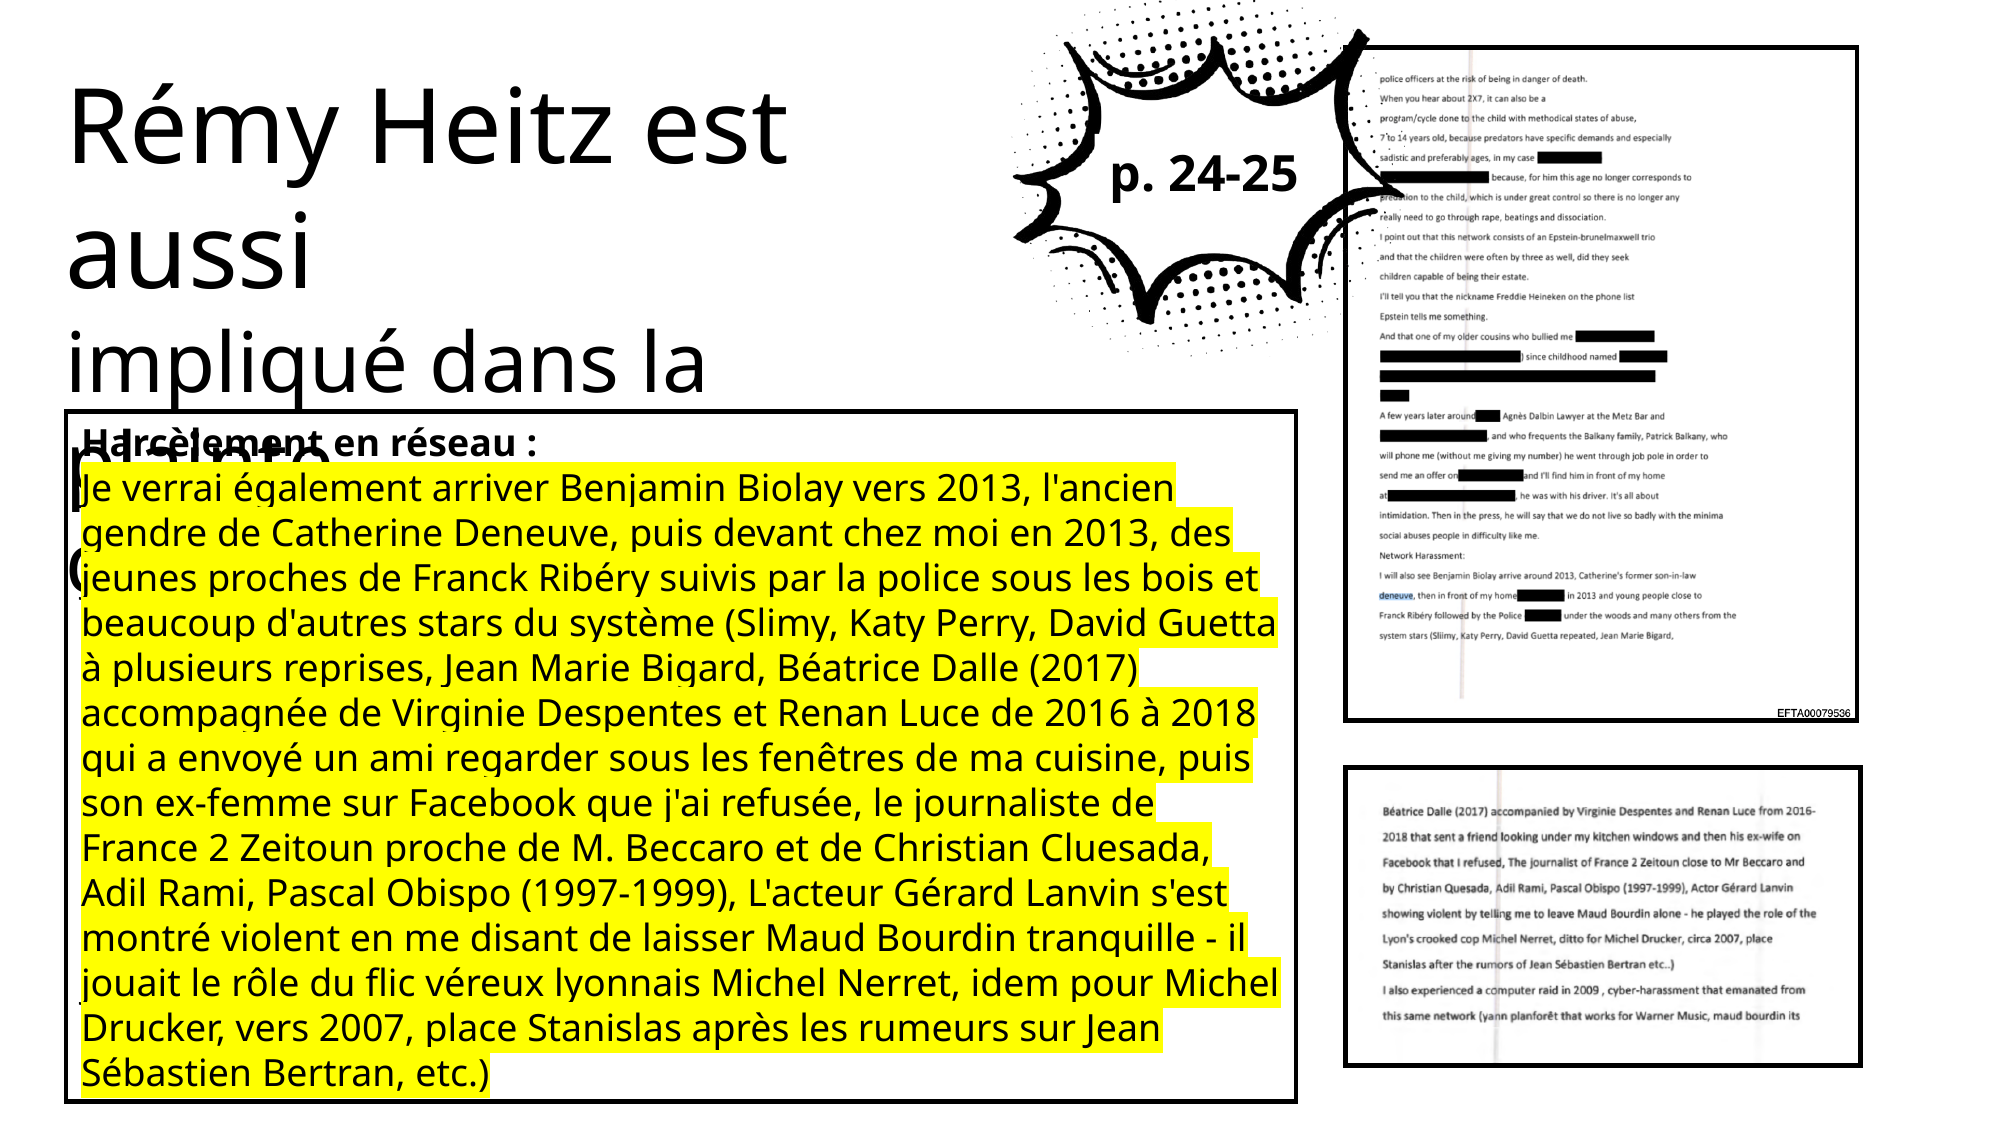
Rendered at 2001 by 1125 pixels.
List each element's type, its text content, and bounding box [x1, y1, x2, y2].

text_box Rémy Heitz est aussi impliqué dans la plainte de cette victime. [50, 52, 984, 396]
text_box p. 24-25 [1094, 133, 1323, 210]
picture [999, 0, 1855, 719]
text_box Harcèlement en réseau : Je verrai également arriver Benjamin Biolay vers 2013, l'ancien gendre de Catherine Deneuve, puis devant chez moi en 2013, des jeunes proches de Franck Ribéry suivis par la police sous les bois et beaucoup d'autres stars du système (Slimy, Katy Perry, David Guetta à plusieurs reprises, Jean Marie Bigard, Béatrice Dalle (2017) accompagnée de Virginie Despentes et Renan Luce de 2016 à 2018 qui a envoyé un ami regarder sous les fenêtres de ma cuisine, puis son ex-femme sur Facebook que j'ai refusée, le journaliste de France 2 Zeitoun proche de M. Beccaro et de Christian Cluesada, Adil Rami, Pascal Obispo (1997-1999), L'acteur Gérard Lanvin s'est montré violent en me disant de laisser Maud Bourdin tranquille - il jouait le rôle du flic véreux lyonnais Michel Nerret, idem pour Michel Drucker, vers 2007, place Stanislas après les rumeurs sur Jean Sébastien Bertran, etc.) [66, 411, 1297, 1064]
picture [1347, 770, 1858, 1064]
